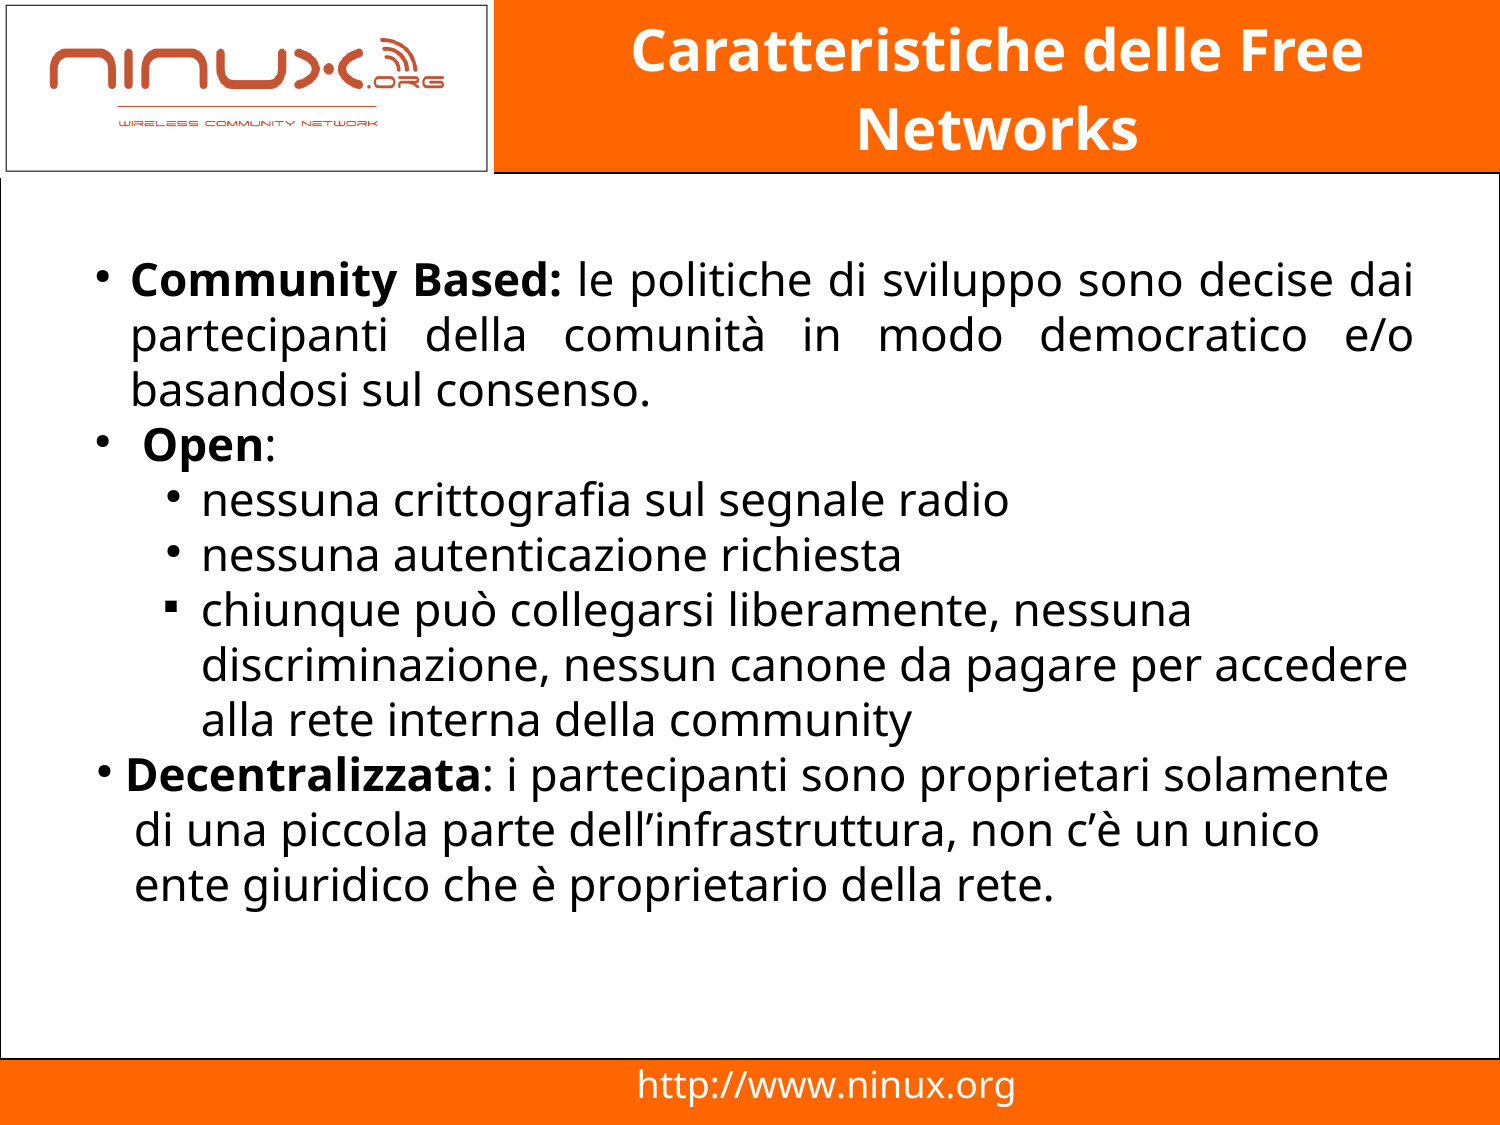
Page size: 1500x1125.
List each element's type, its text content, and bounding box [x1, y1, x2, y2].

title Caratteristiche delle Free Networks [495, 17, 1500, 160]
text_box http://www.ninux.org [621, 1053, 1159, 1125]
picture [0, 0, 494, 178]
text_box Community Based: le politiche di sviluppo sono decise dai partecipanti della comunità in modo democratico e/o basandosi sul consenso. Open: nessuna crittografia sul segnale radio nessuna autenticazione richiesta chiunque può collegarsi liberamente, nessuna discriminazione, nessun canone da pagare per accedere alla rete interna della community Decentralizzata: i partecipanti sono proprietari solamente di una piccola parte dell’infrastruttura, non c’è un unico ente giuridico che è proprietario della rete. [59, 195, 1416, 1023]
